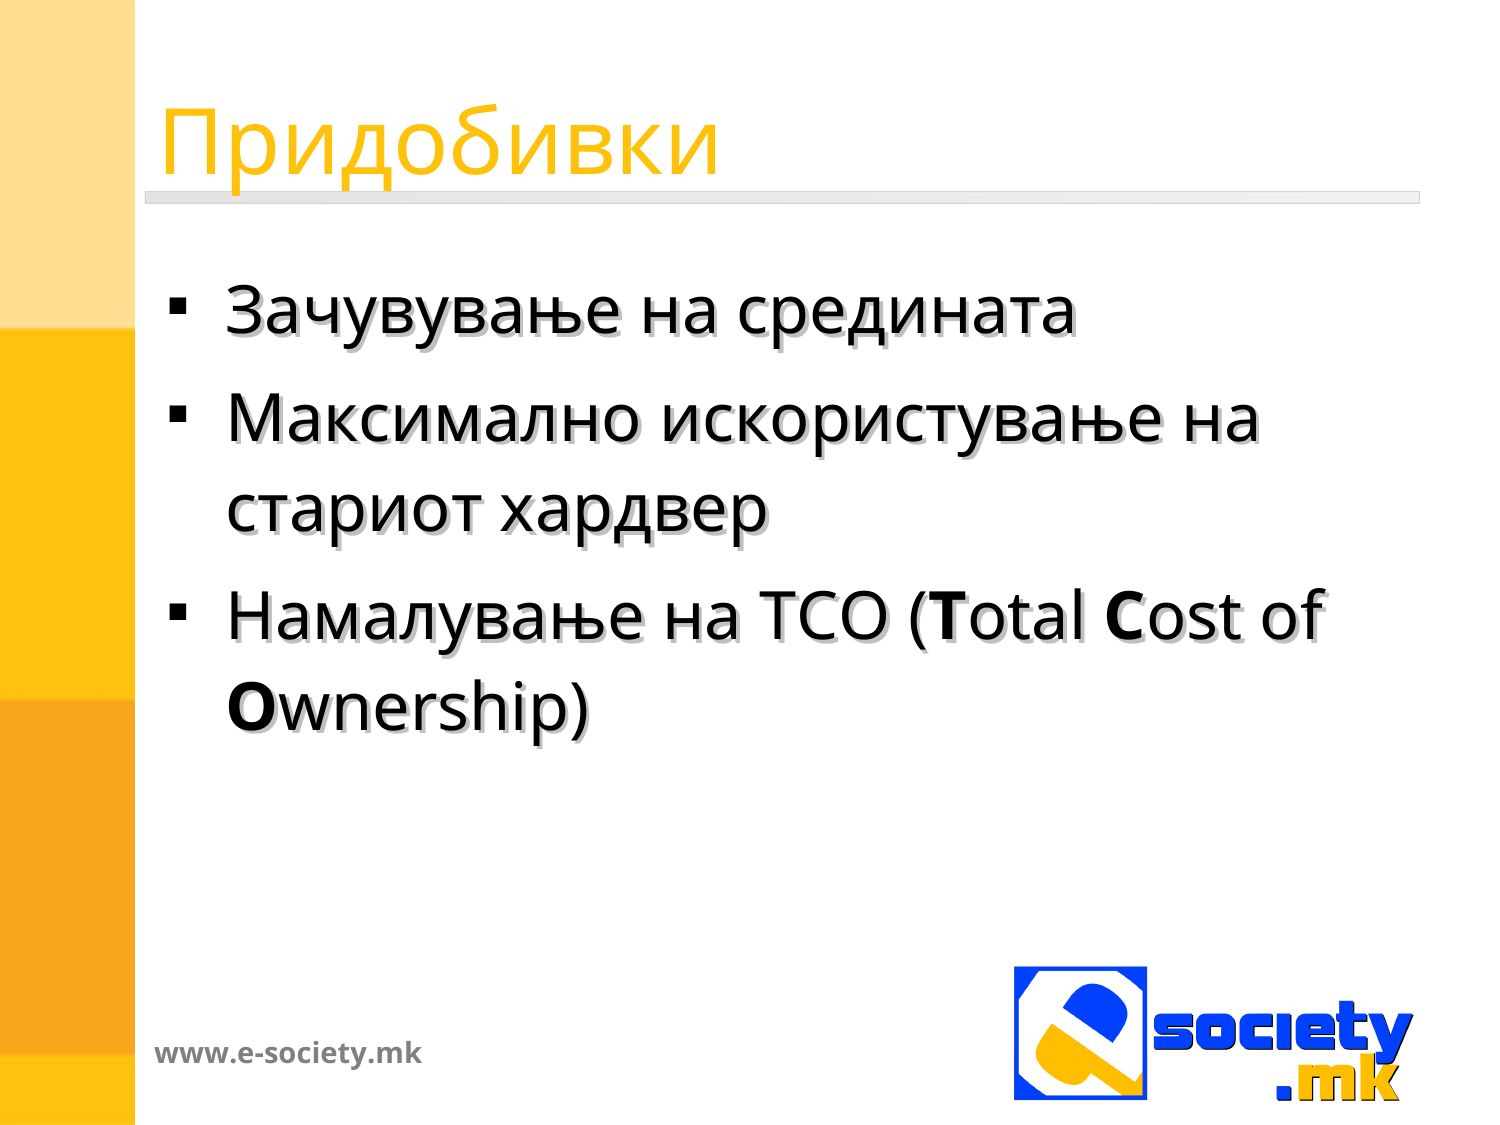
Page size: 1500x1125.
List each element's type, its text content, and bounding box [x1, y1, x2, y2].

title Придобивки [134, 0, 1425, 312]
picture [1004, 1006, 1419, 1108]
picture [0, 0, 135, 1125]
list Зачувување на средината Максимално искористување на стариот хардвер Намалување на TCO (Total Cost of Ownership) [169, 262, 1425, 1006]
